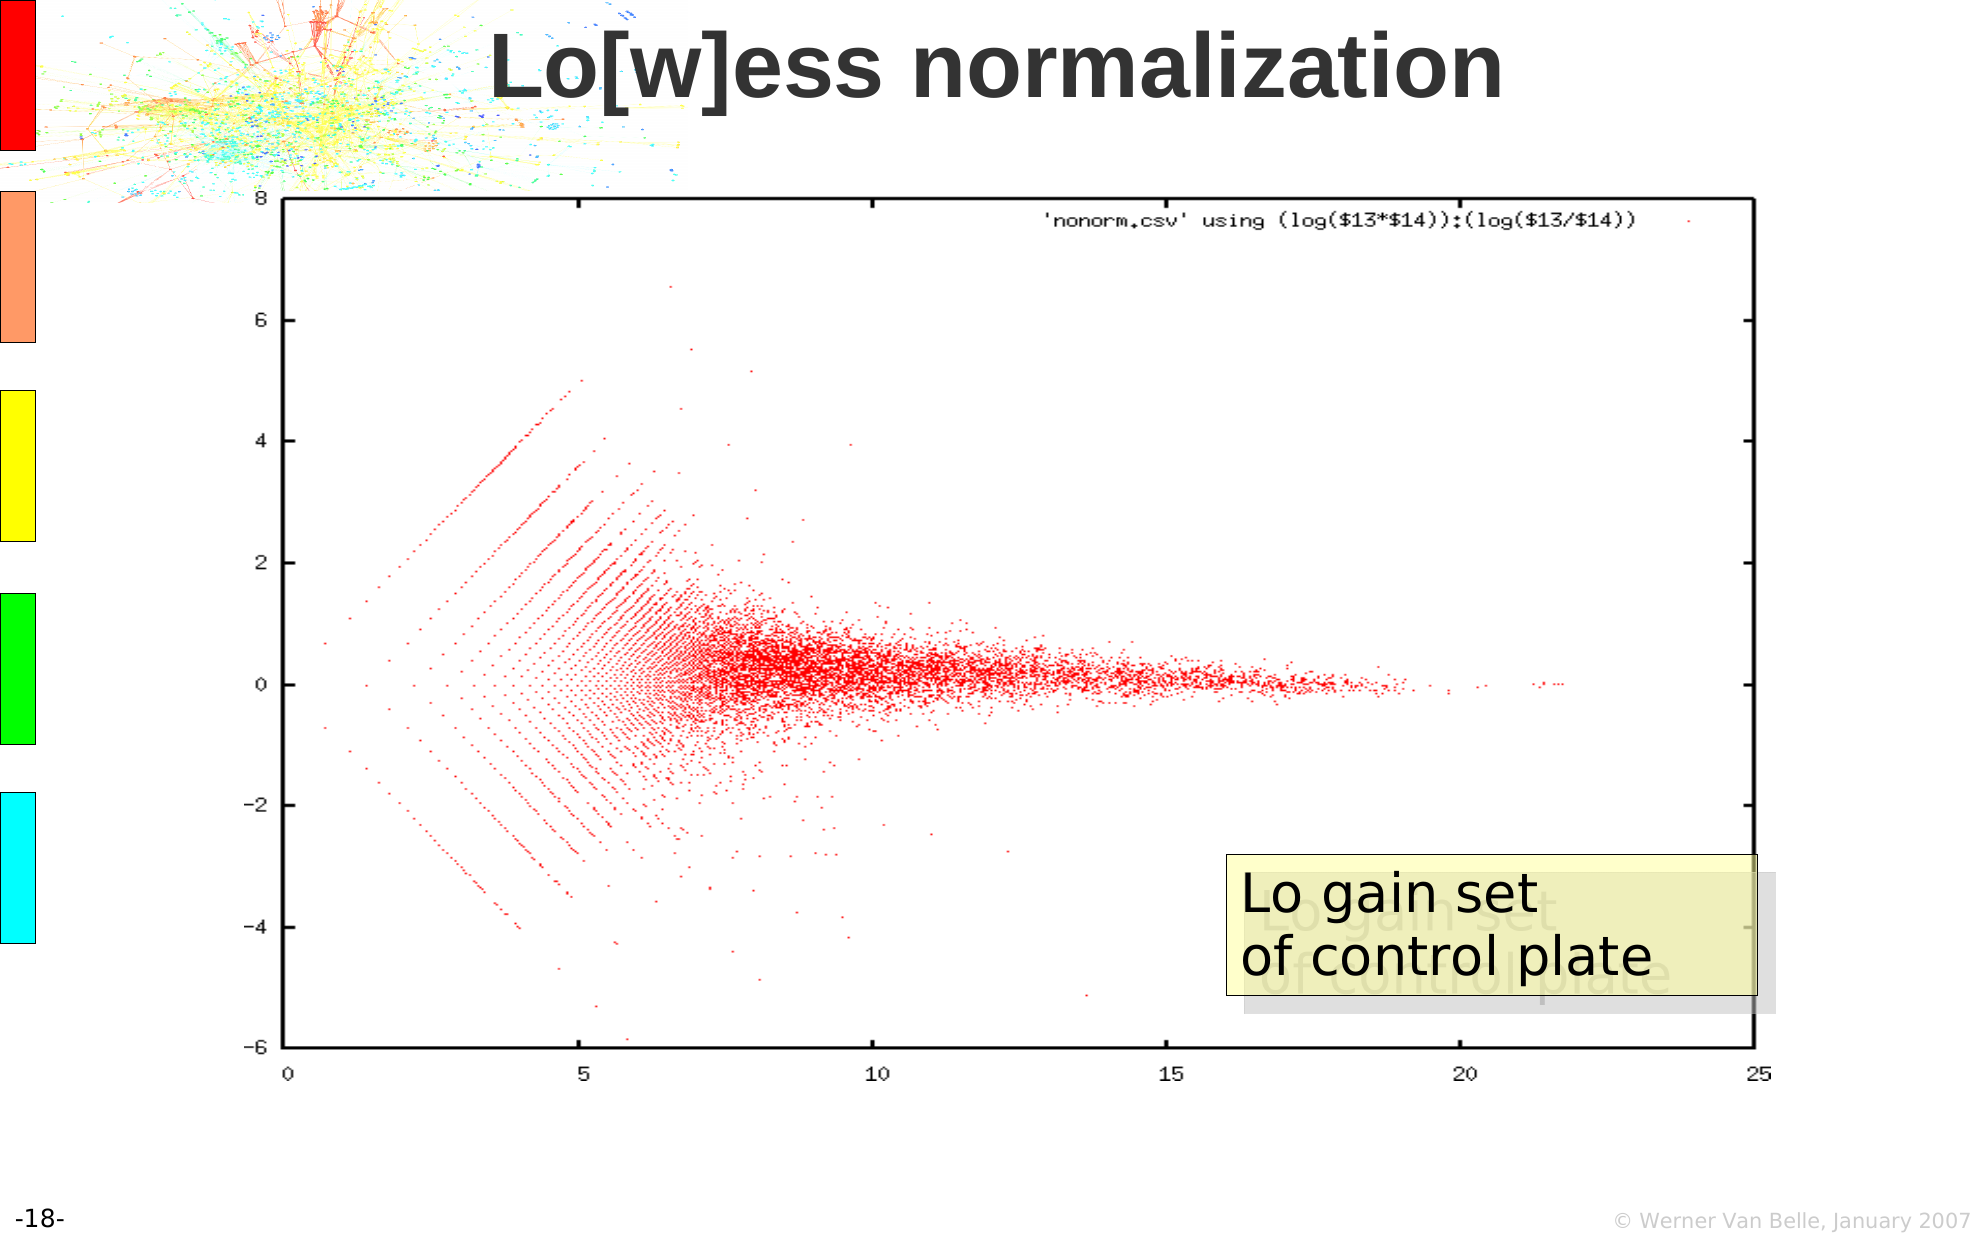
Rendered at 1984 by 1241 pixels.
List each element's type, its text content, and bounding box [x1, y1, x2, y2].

text_box Lo gain set of control plate [1226, 854, 1758, 996]
picture [244, 191, 1771, 1081]
title Gene Expression [0, 0, 688, 203]
title Lo[w]ess normalization [150, 0, 1845, 133]
